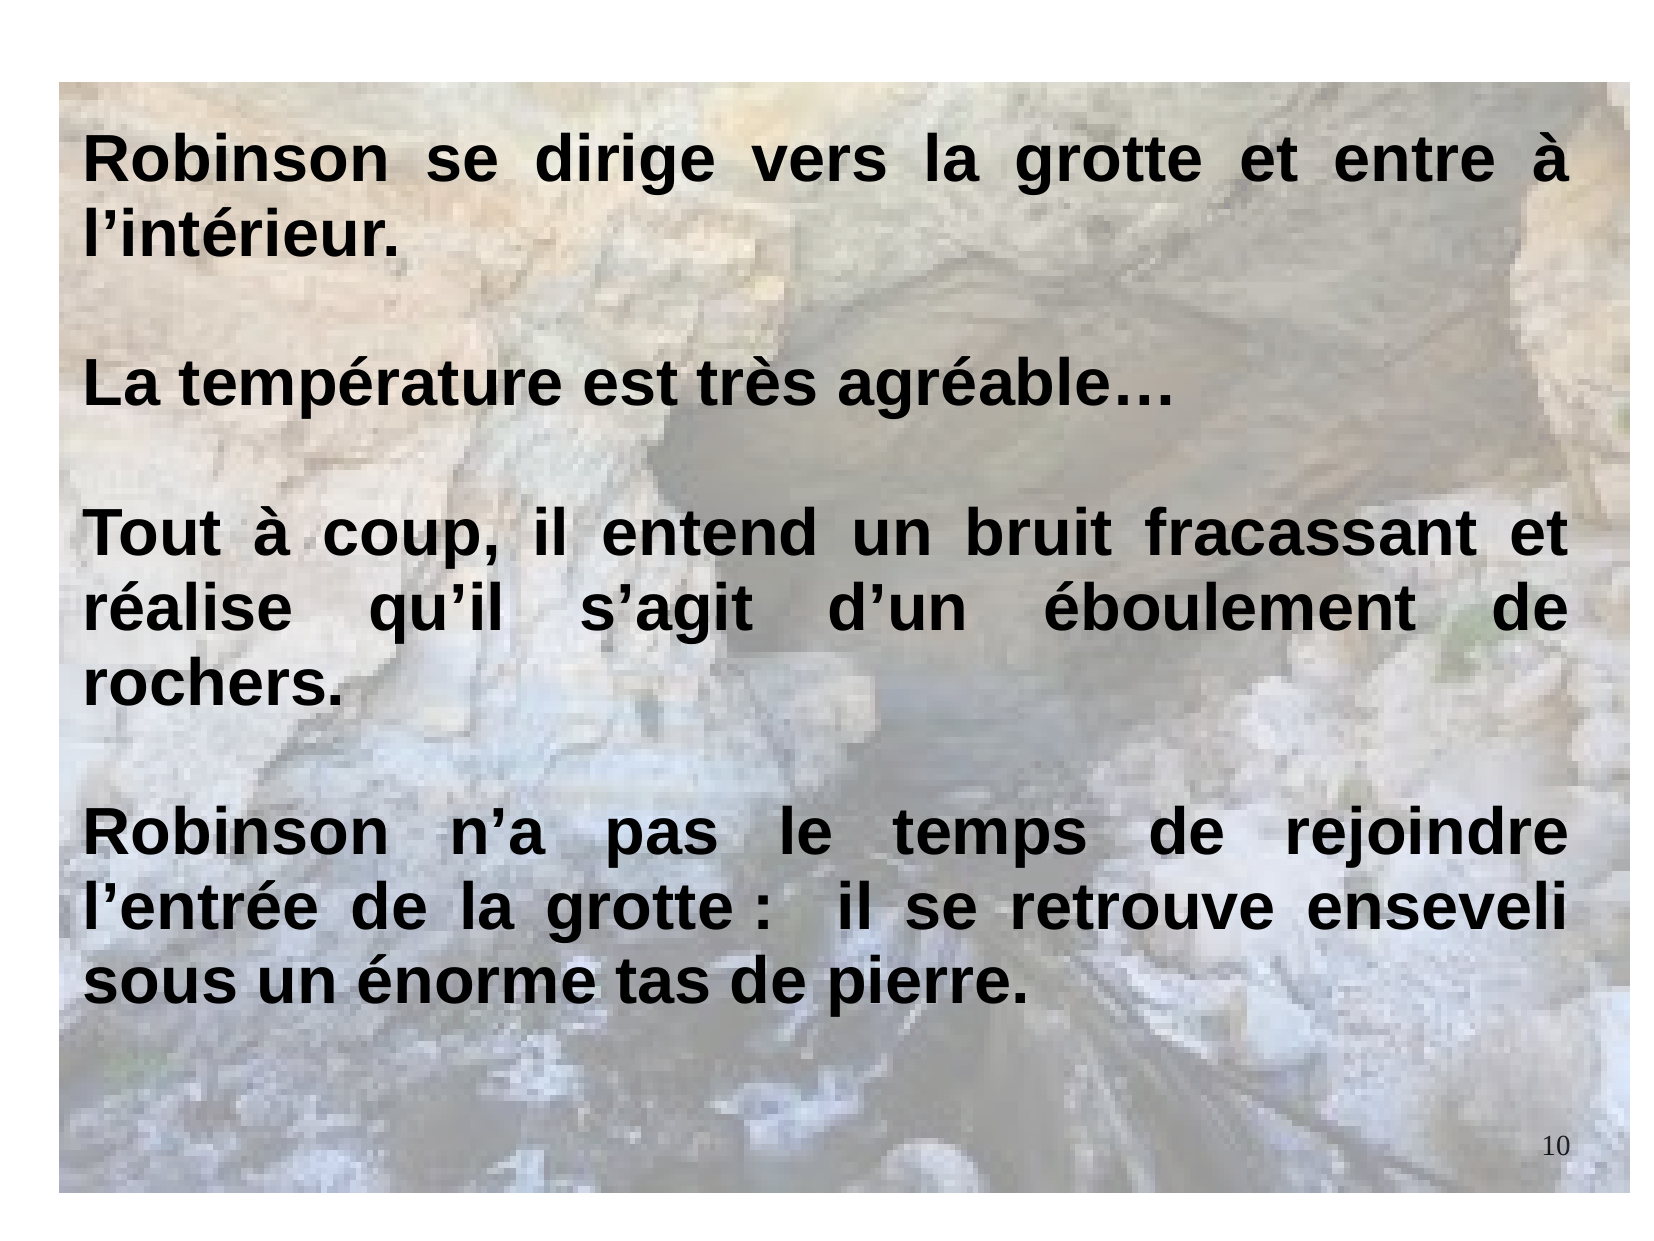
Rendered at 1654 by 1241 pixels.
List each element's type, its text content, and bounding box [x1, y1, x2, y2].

subtitle Robinson se dirige vers la grotte et entre à l’intérieur. La température est très agréable… Tout à coup, il entend un bruit fracassant et réalise qu’il s’agit d’un éboulement de rochers. Robinson n’a pas le temps de rejoindre l’entrée de la grotte : il se retrouve enseveli sous un énorme tas de pierre. [82, 121, 1571, 1019]
picture [59, 82, 1630, 1193]
